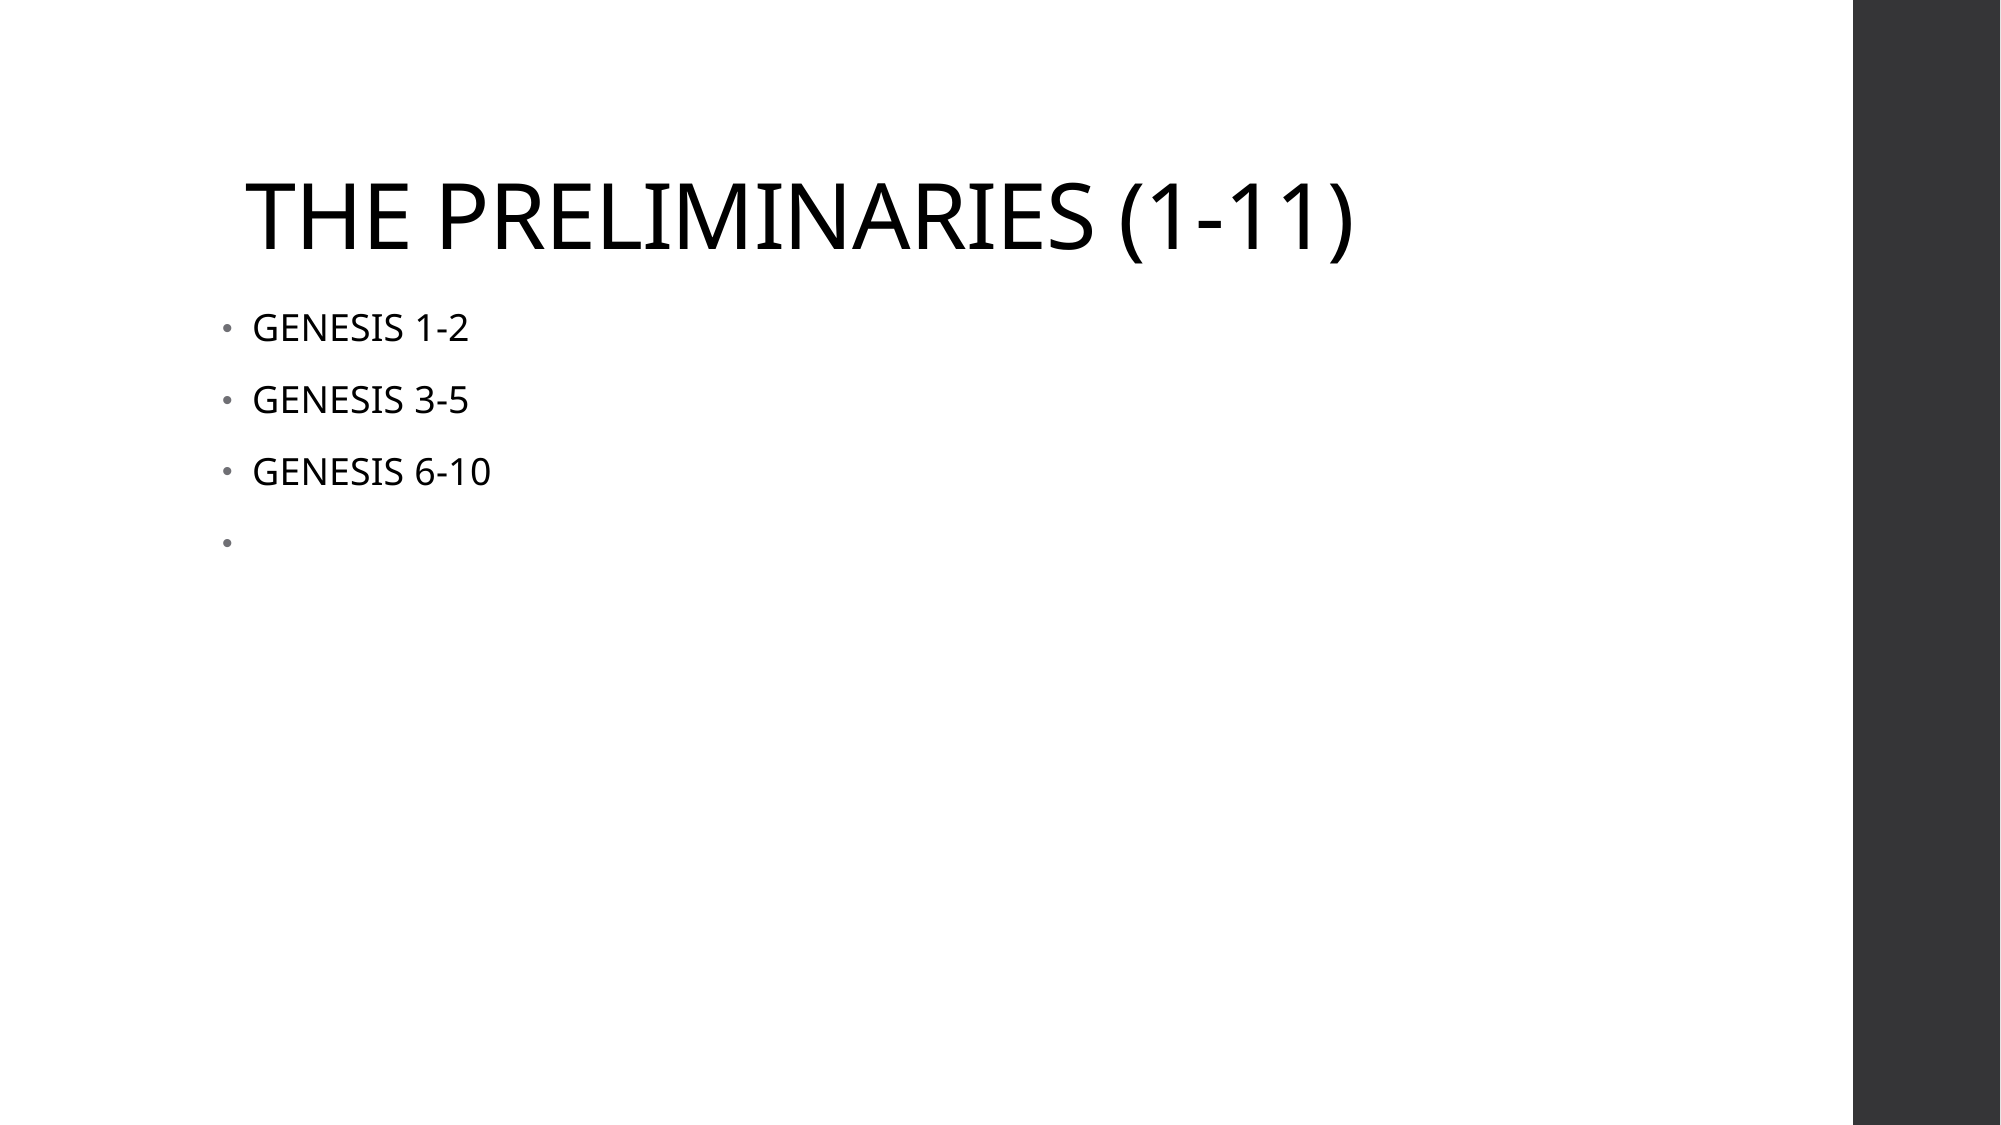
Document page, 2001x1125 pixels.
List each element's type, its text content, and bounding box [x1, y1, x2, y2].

title THE PRELIMINARIES (1-11) [206, 60, 1797, 278]
list GENESIS 1-2 GENESIS 3-5 GENESIS 6-10 [206, 299, 1617, 1014]
